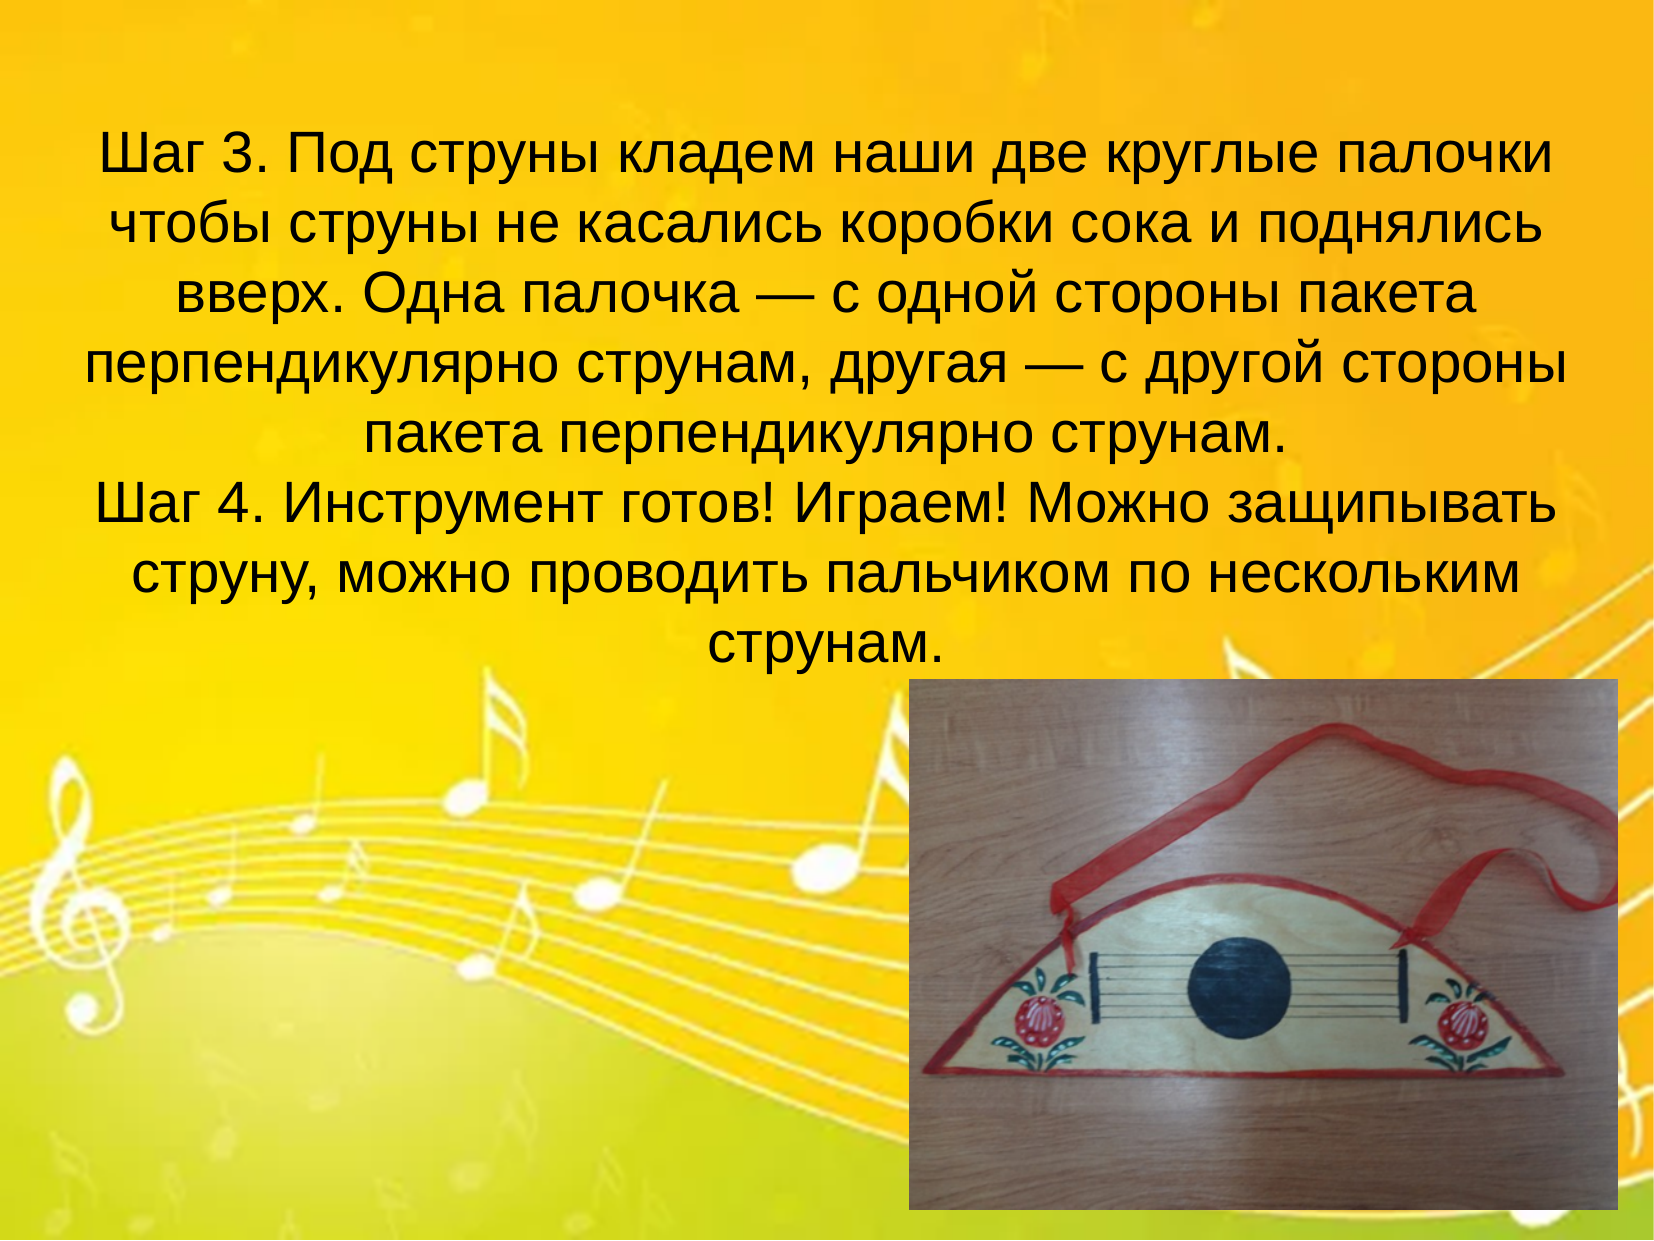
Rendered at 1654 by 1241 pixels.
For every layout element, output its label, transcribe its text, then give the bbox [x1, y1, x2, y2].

picture [0, 0, 1654, 1240]
title Шаг 3. Под струны кладем наши две круглые палочки чтобы струны не касались коробки сока и поднялись вверх. Одна палочка — с одной стороны пакета перпендикулярно струнам, другая — с другой стороны пакета перпендикулярно струнам. Шаг 4. Инструмент готов! Играем! Можно защипывать струну, можно проводить пальчиком по нескольким струнам. [82, 49, 1571, 739]
